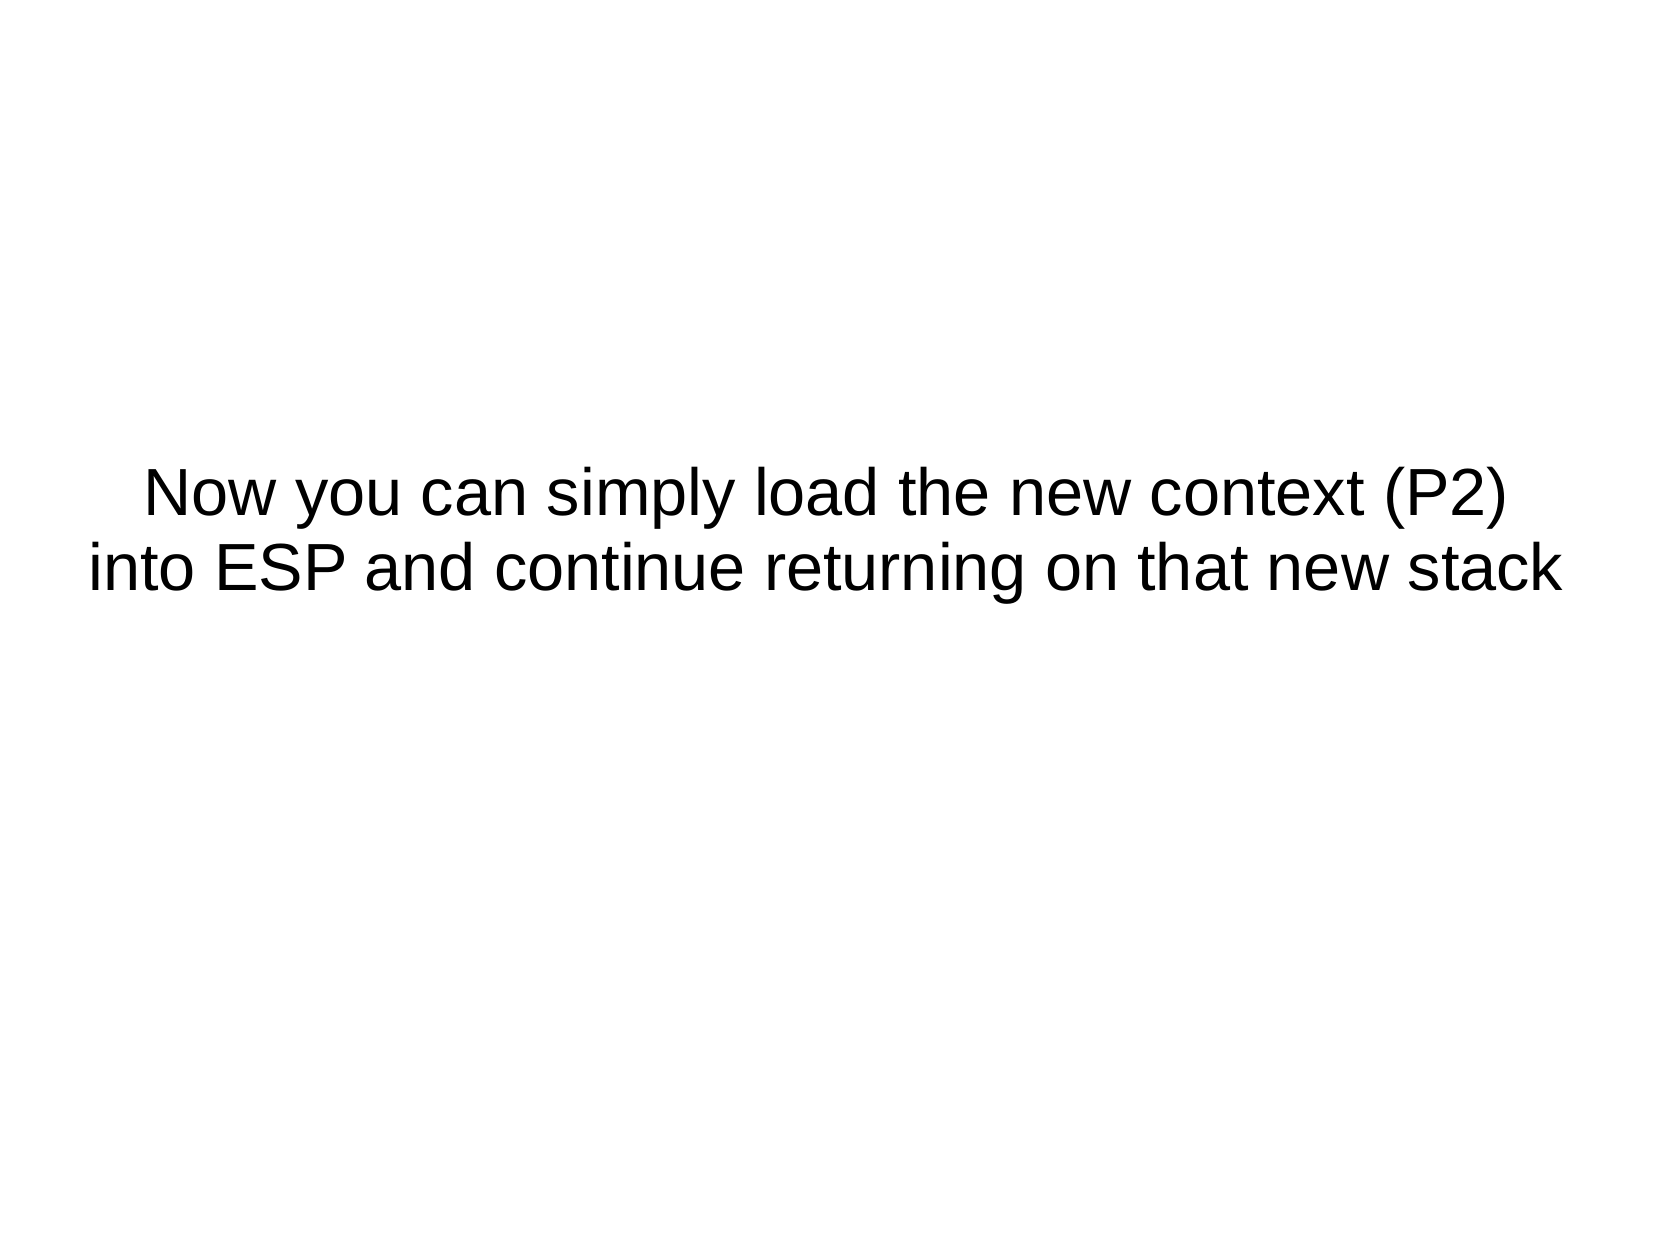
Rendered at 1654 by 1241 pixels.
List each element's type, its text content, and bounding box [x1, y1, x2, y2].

subtitle Now you can simply load the new context (P2) into ESP and continue returning on that new stack [82, 49, 1571, 1010]
